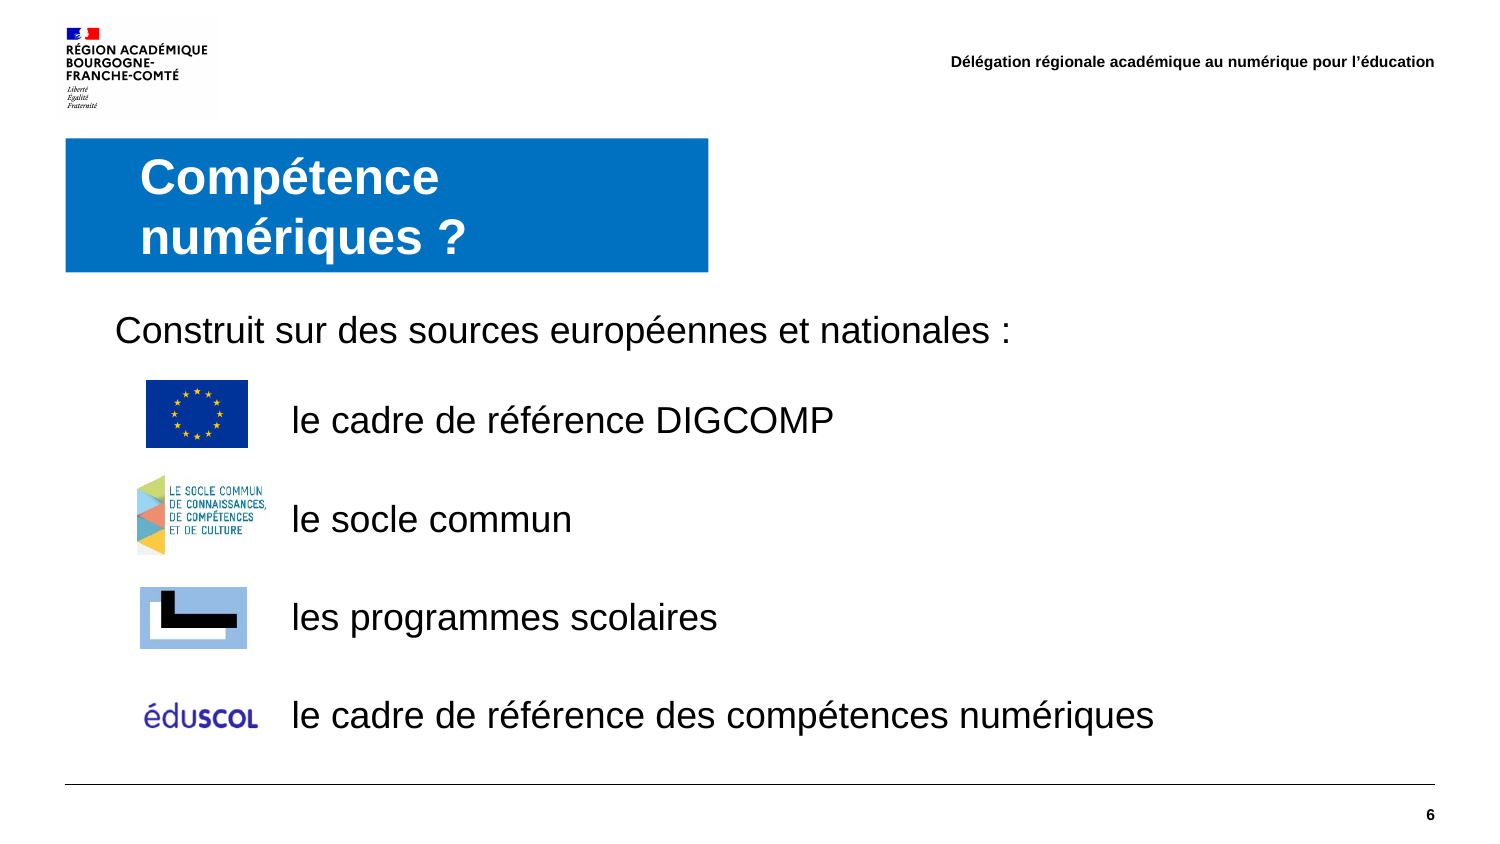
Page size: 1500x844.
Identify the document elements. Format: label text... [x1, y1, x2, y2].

slide_number <numéro> [1213, 812, 1436, 844]
list Compétence numériques ? [65, 138, 709, 273]
picture [55, 16, 219, 120]
picture [137, 696, 260, 731]
footer Délégation régionale académique au numérique pour l’éducation [470, 32, 1436, 92]
picture [146, 380, 248, 448]
text_box Construit sur des sources européennes et nationales : le cadre de référence DIGCOMP le socle commun les programmes scolaires le cadre de référence des compétences numériques [100, 298, 1500, 812]
picture [137, 465, 272, 555]
picture [140, 587, 247, 650]
